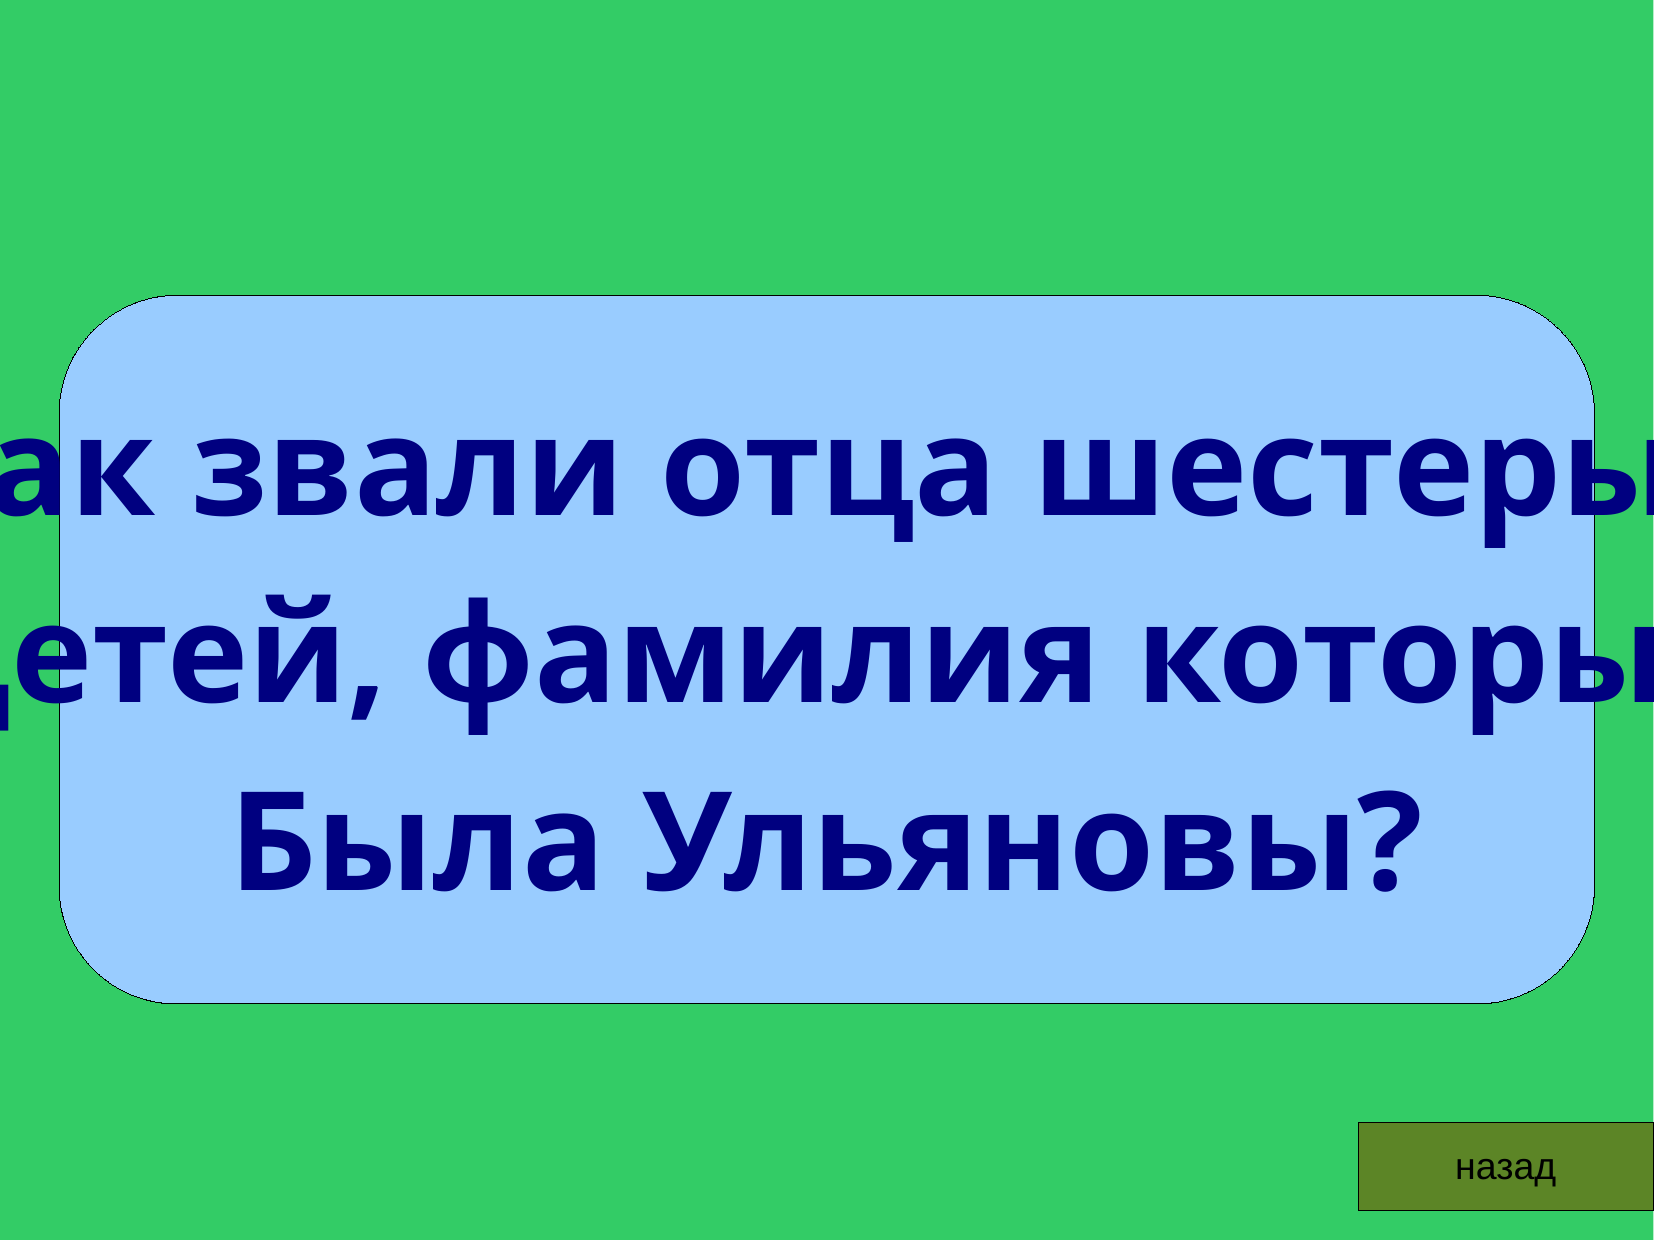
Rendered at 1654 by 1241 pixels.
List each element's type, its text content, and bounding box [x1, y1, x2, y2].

text_box Как звали отца шестерых Детей, фамилия которых Была Ульяновы? [59, 295, 1595, 1004]
text_box назад [1358, 1122, 1654, 1211]
